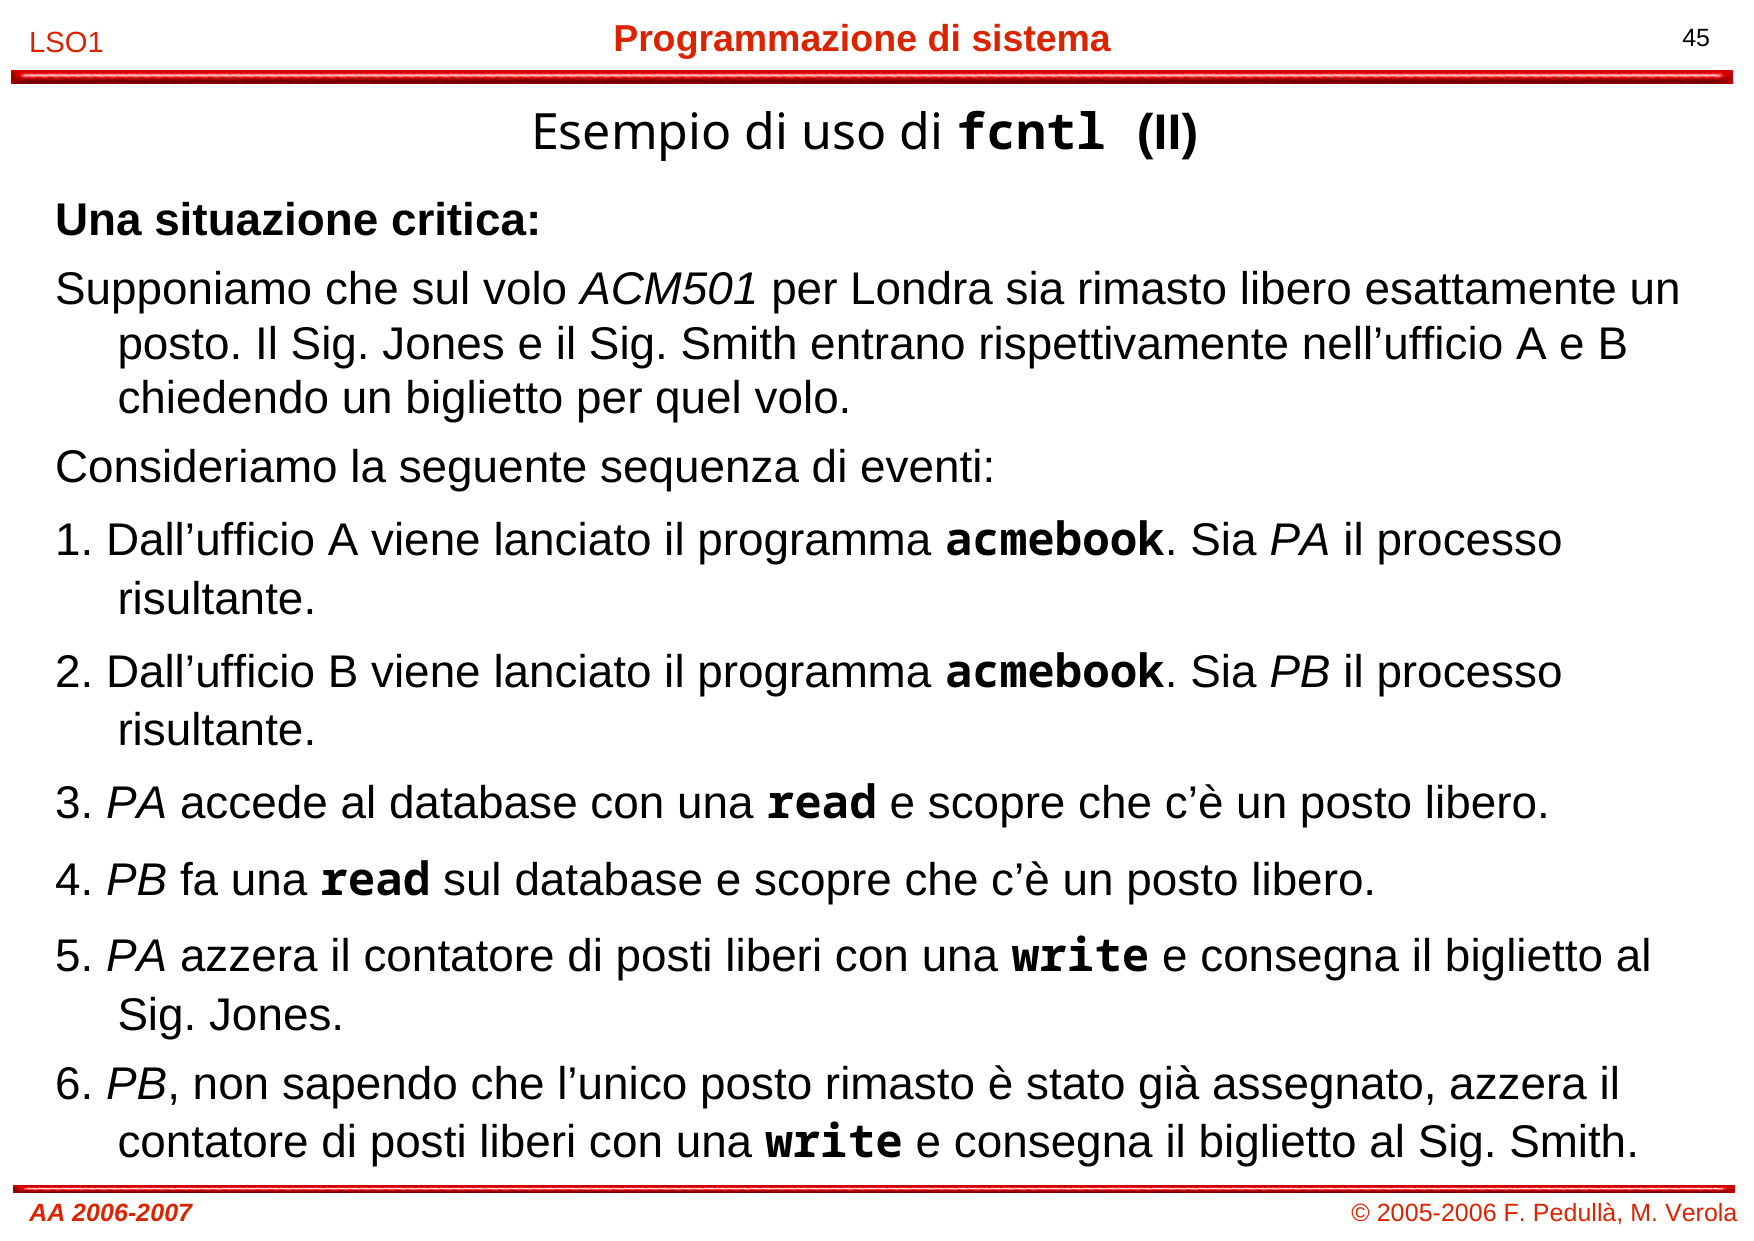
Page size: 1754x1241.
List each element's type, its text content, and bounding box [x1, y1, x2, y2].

picture [11, 70, 1733, 84]
list Una situazione critica: Supponiamo che sul volo ACM501 per Londra sia rimasto libero esattamente un posto. Il Sig. Jones e il Sig. Smith entrano rispettivamente nell’ufficio A e B chiedendo un biglietto per quel volo. Consideriamo la seguente sequenza di eventi: 1. Dall’ufficio A viene lanciato il programma acmebook. Sia PA il processo risultante. 2. Dall’ufficio B viene lanciato il programma acmebook. Sia PB il processo risultante. 3. PA accede al database con una read e scopre che c’è un posto libero. 4. PB fa una read sul database e scopre che c’è un posto libero. 5. PA azzera il contatore di posti liberi con una write e consegna il biglietto al Sig. Jones. 6. PB, non sapendo che l’unico posto rimasto è stato già assegnato, azzera il contatore di posti liberi con una write e consegna il biglietto al Sig. Smith. [40, 183, 1712, 1133]
picture [13, 1185, 1735, 1193]
title Esempio di uso di fcntl (II) [407, 84, 1323, 180]
